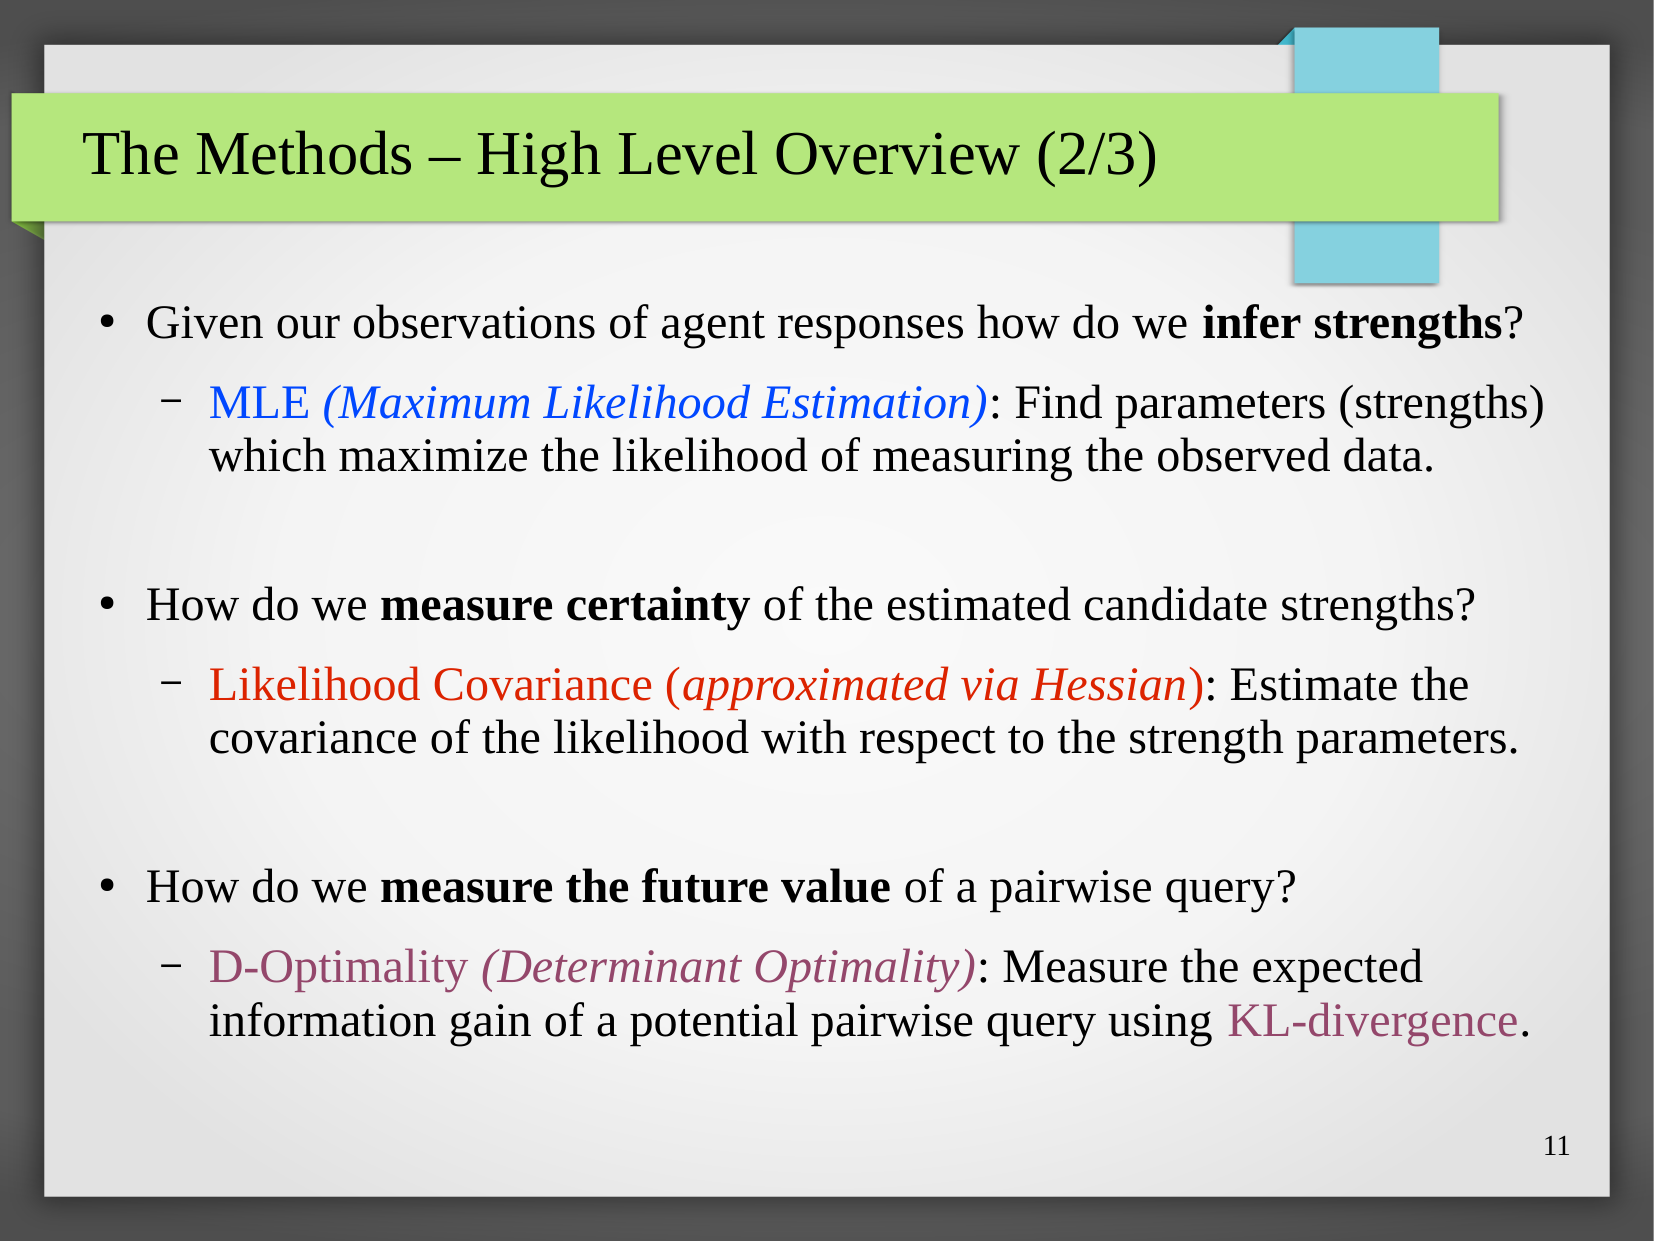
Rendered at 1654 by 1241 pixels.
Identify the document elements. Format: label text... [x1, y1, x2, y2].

picture [0, 0, 1654, 1241]
list Given our observations of agent responses how do we infer strengths? MLE (Maximum Likelihood Estimation): Find parameters (strengths) which maximize the likelihood of measuring the observed data. How do we measure certainty of the estimated candidate strengths? Likelihood Covariance (approximated via Hessian): Estimate the covariance of the likelihood with respect to the strength parameters. How do we measure the future value of a pairwise query? D-Optimality (Determinant Optimality): Measure the expected information gain of a potential pairwise query using KL-divergence. [82, 295, 1571, 1141]
title The Methods – High Level Overview (2/3) [82, 94, 1264, 213]
